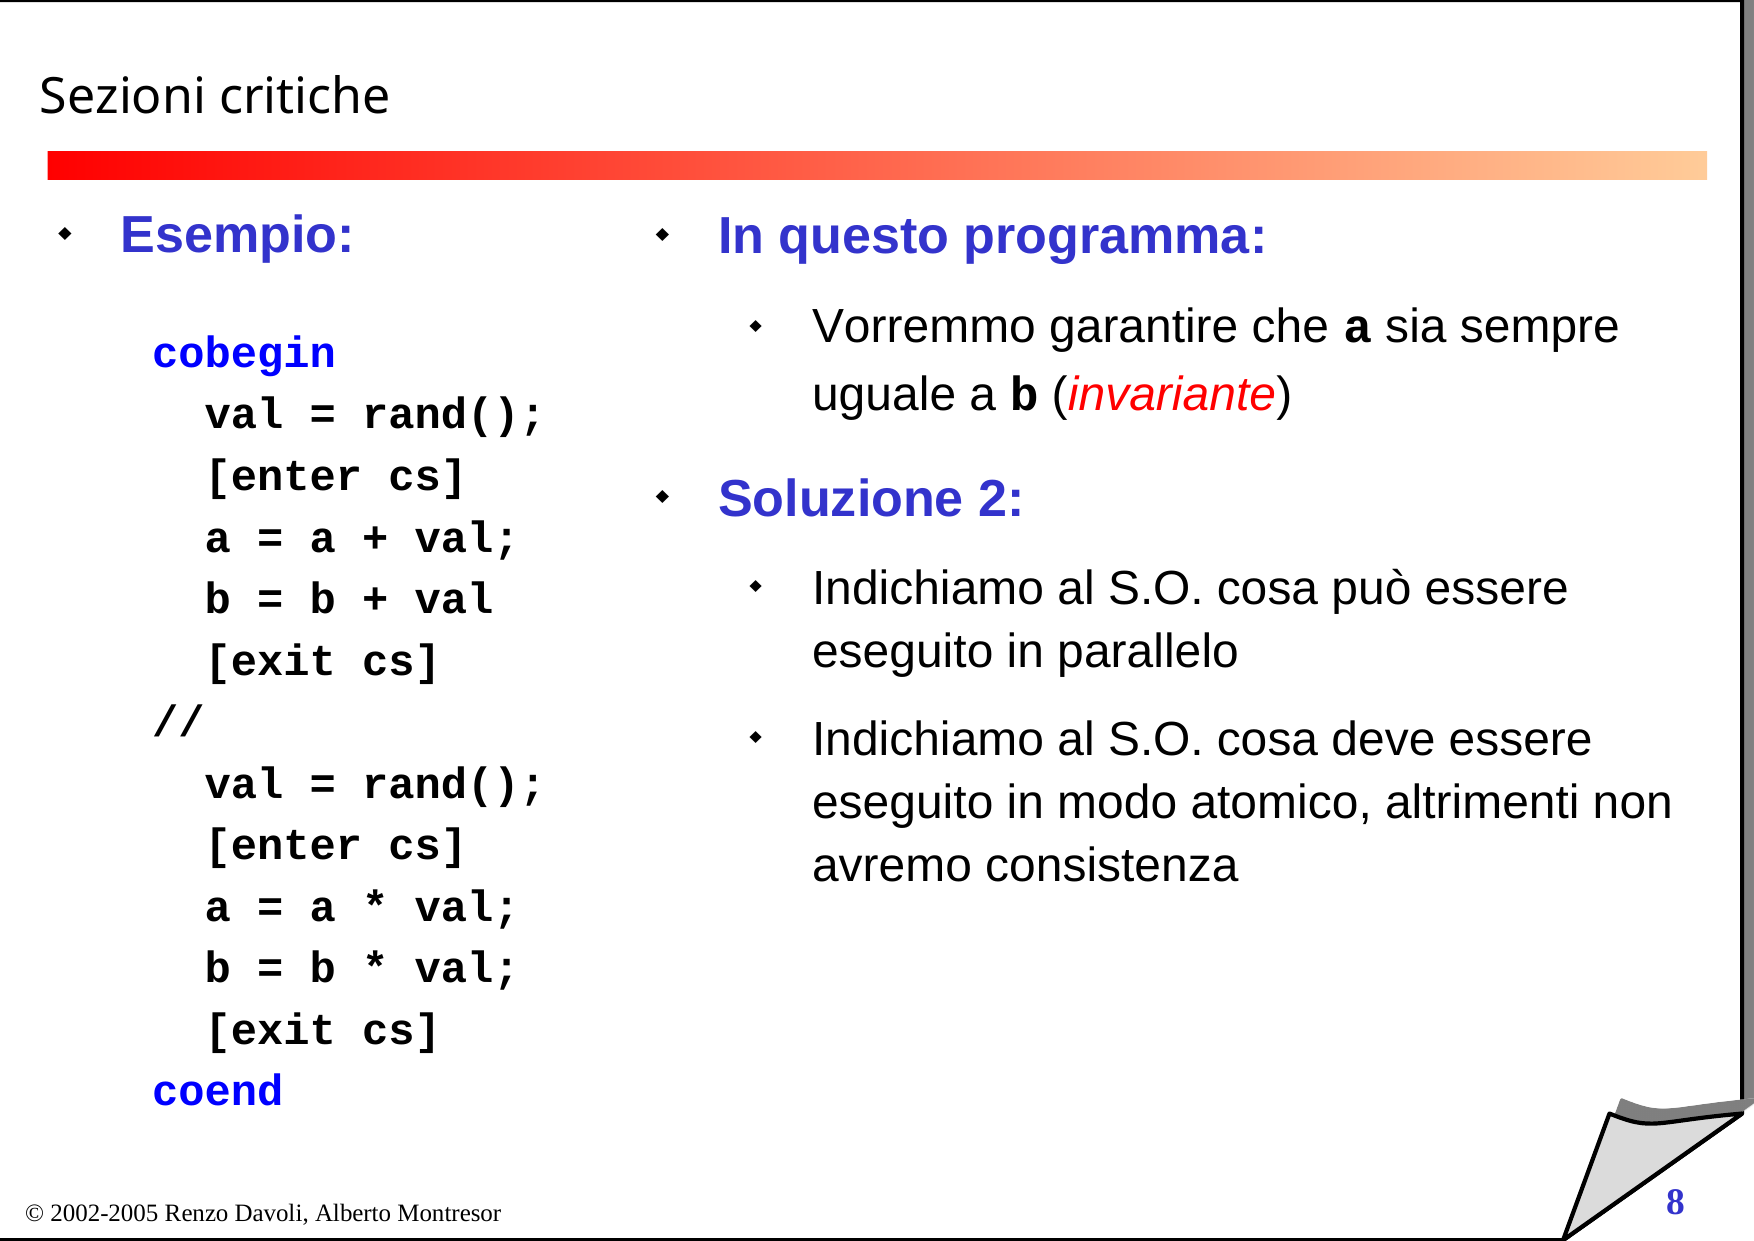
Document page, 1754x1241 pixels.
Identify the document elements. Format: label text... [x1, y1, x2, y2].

list Esempio: cobegin val = rand(); [enter cs] a = a + val; b = b + val [exit cs] // val = rand(); [enter cs] a = a * val; b = b * val; [exit cs] coend [58, 205, 858, 1241]
title Sezioni critiche [39, 49, 1713, 144]
list In questo programma: Vorremmo garantire che a sia sempre uguale a b (invariante) Soluzione 2: Indichiamo al S.O. cosa può essere eseguito in parallelo Indichiamo al S.O. cosa deve essere eseguito in modo atomico, altrimenti non avremo consistenza [655, 206, 1696, 906]
